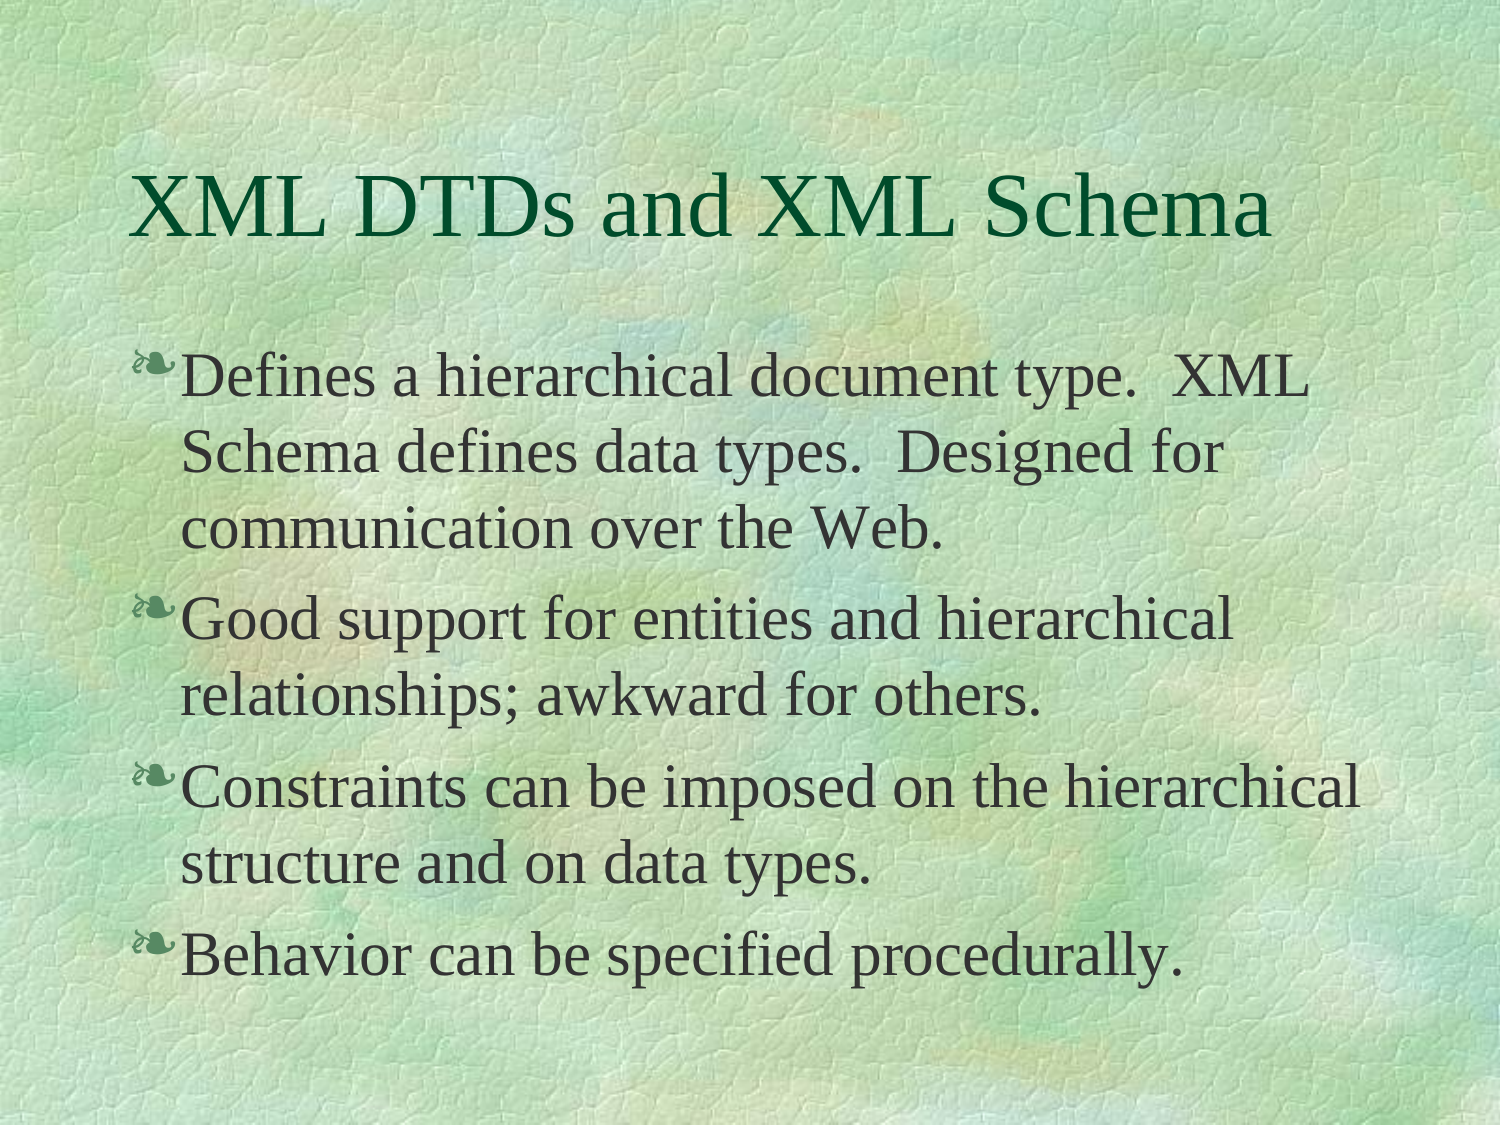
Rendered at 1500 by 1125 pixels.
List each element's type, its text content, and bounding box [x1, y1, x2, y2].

picture [0, 0, 1500, 1125]
list Defines a hierarchical document type. XML Schema defines data types. Designed for communication over the Web. Good support for entities and hierarchical relationships; awkward for others. Constraints can be imposed on the hierarchical structure and on data types. Behavior can be specified procedurally. [112, 324, 1388, 1000]
title XML DTDs and XML Schema [112, 74, 1388, 263]
